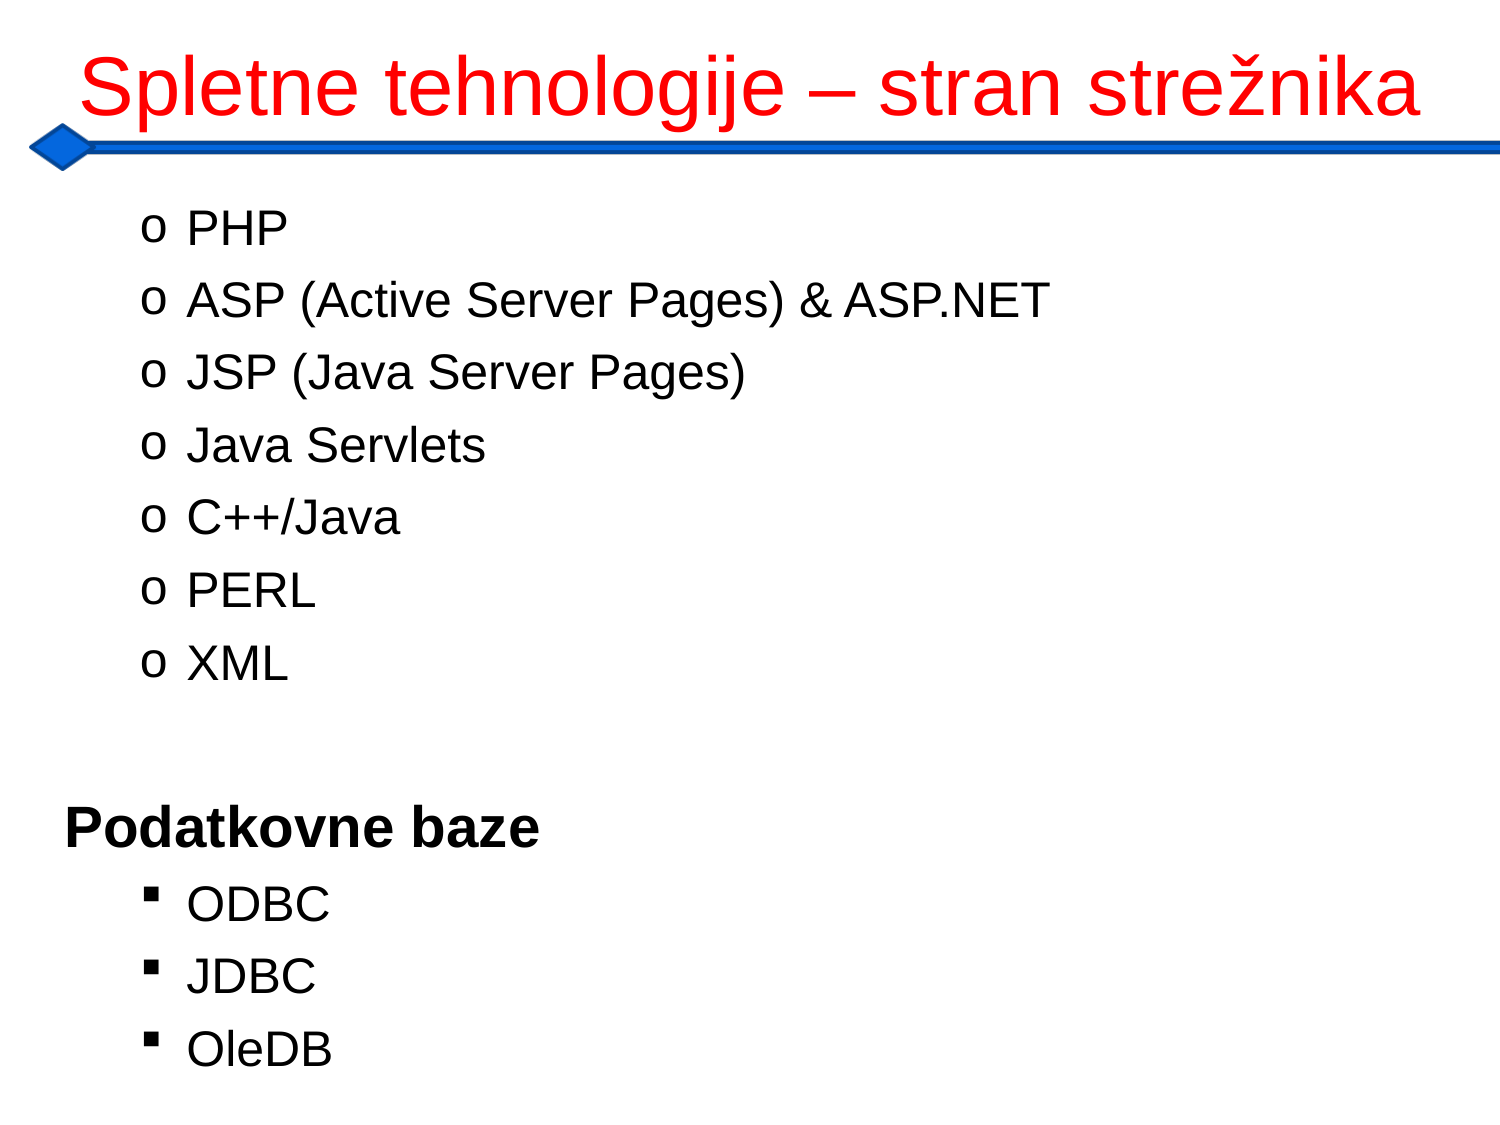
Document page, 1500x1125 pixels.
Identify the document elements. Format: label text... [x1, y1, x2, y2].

list PHP ASP (Active Server Pages) & ASP.NET JSP (Java Server Pages) Java Servlets C++/Java PERL XML Podatkovne baze ODBC JDBC OleDB [49, 187, 1425, 1125]
title Spletne tehnologije – stran strežnika [0, 24, 1500, 140]
picture [28, 140, 1500, 172]
